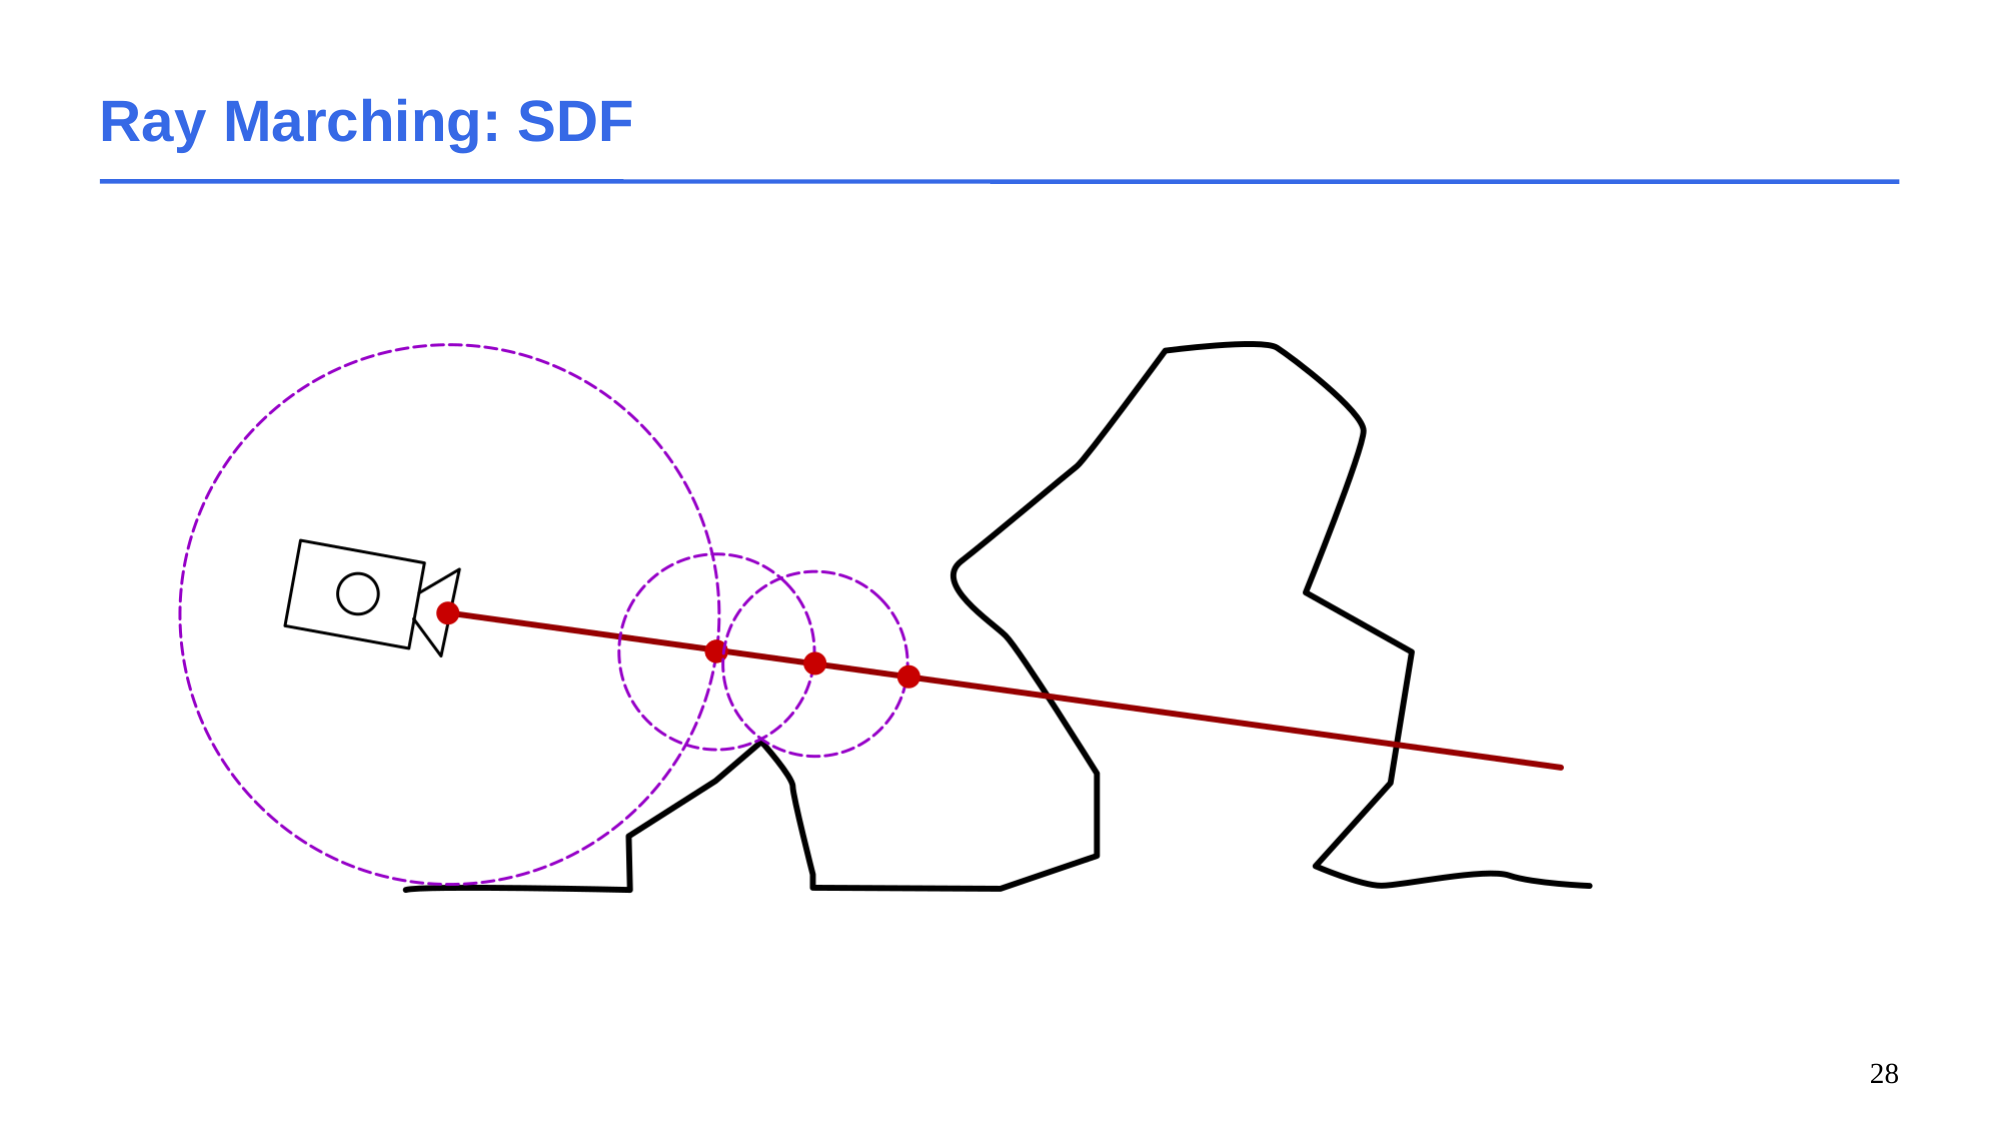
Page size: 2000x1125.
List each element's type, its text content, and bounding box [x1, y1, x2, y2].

title Ray Marching: SDF [99, 27, 1900, 215]
picture [176, 299, 1726, 1045]
